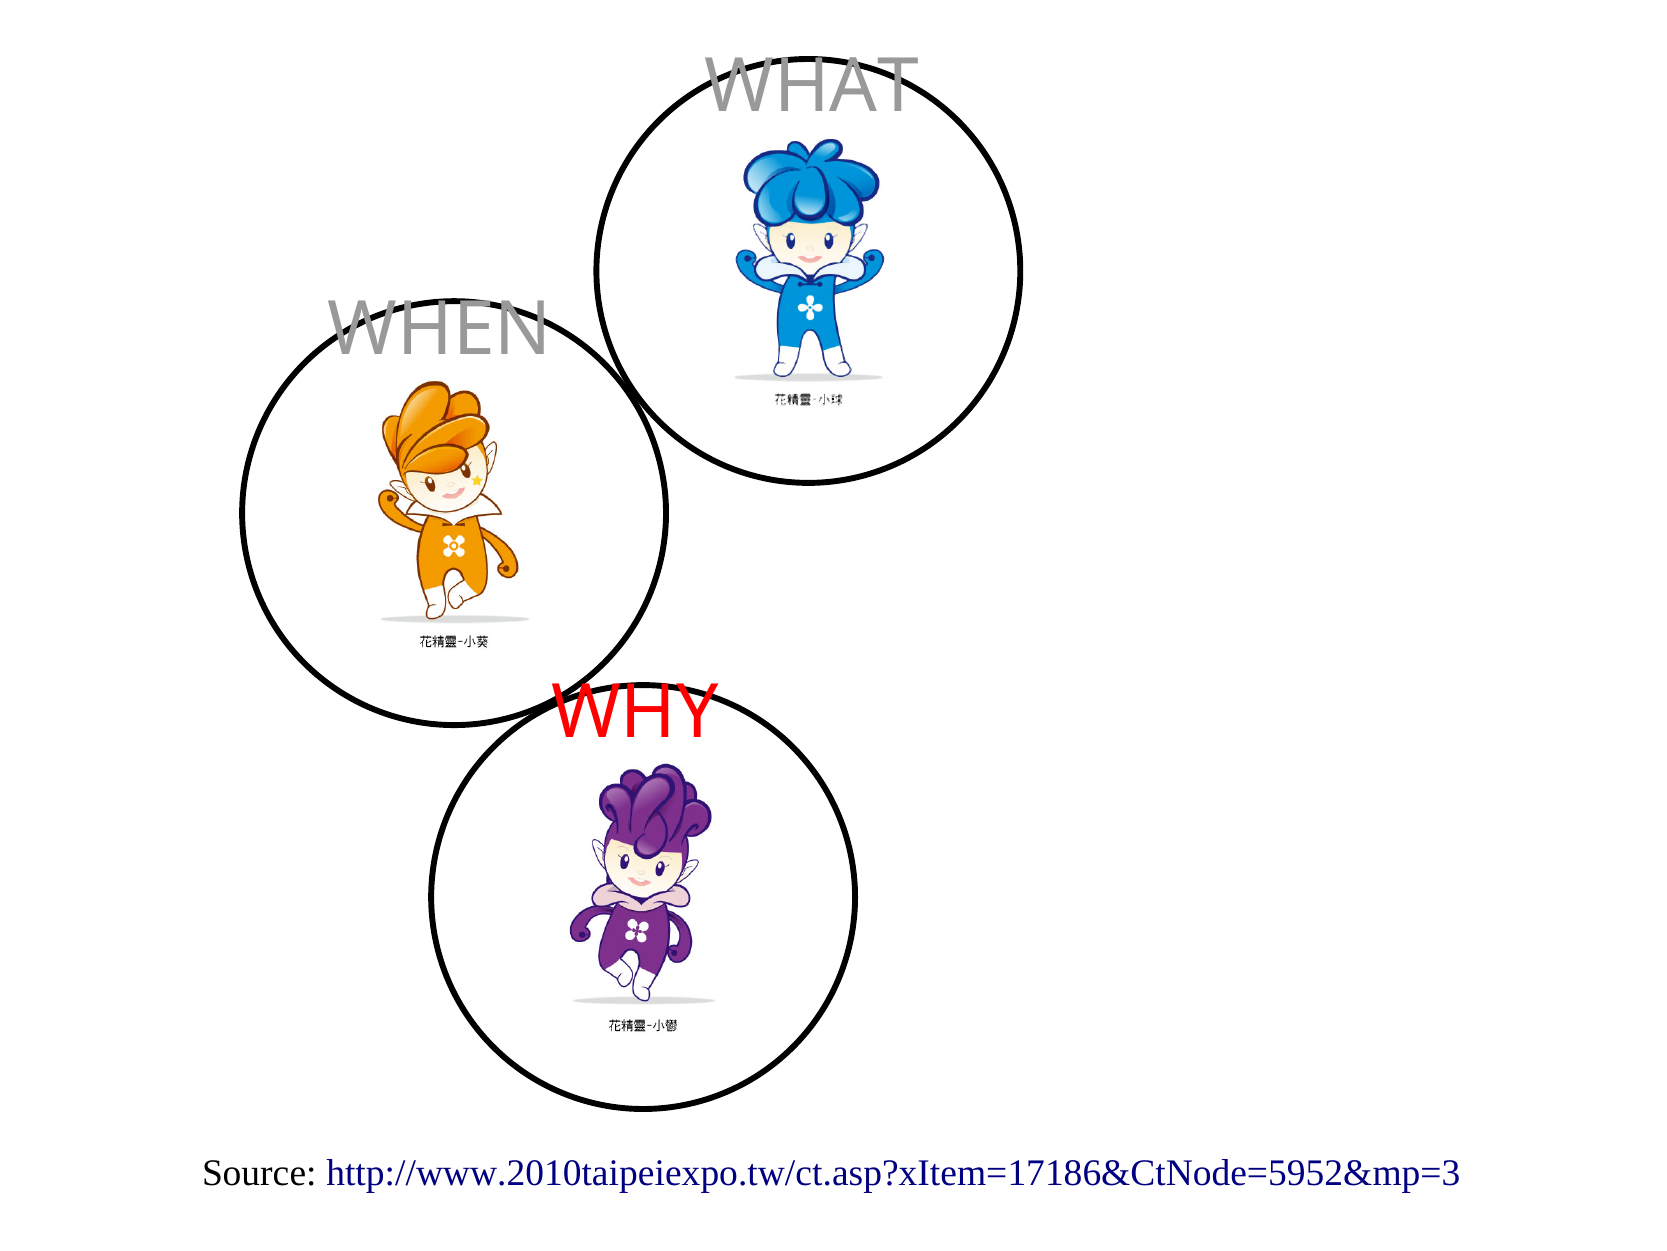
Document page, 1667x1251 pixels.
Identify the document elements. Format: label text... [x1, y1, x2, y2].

text_box [242, 377, 413, 722]
text_box WHEN [218, 271, 662, 377]
text_box [431, 761, 856, 1109]
text_box WHY [413, 655, 857, 761]
text_box [553, 377, 667, 655]
picture [355, 377, 553, 661]
picture [710, 135, 907, 419]
text_box Source: http://www.2010taipeiexpo.tw/ct.asp?xItem=17186&CtNode=5952&mp=3 [187, 1140, 1487, 1201]
text_box [596, 135, 1021, 483]
picture [544, 761, 742, 1045]
text_box WHAT [590, 29, 1034, 135]
